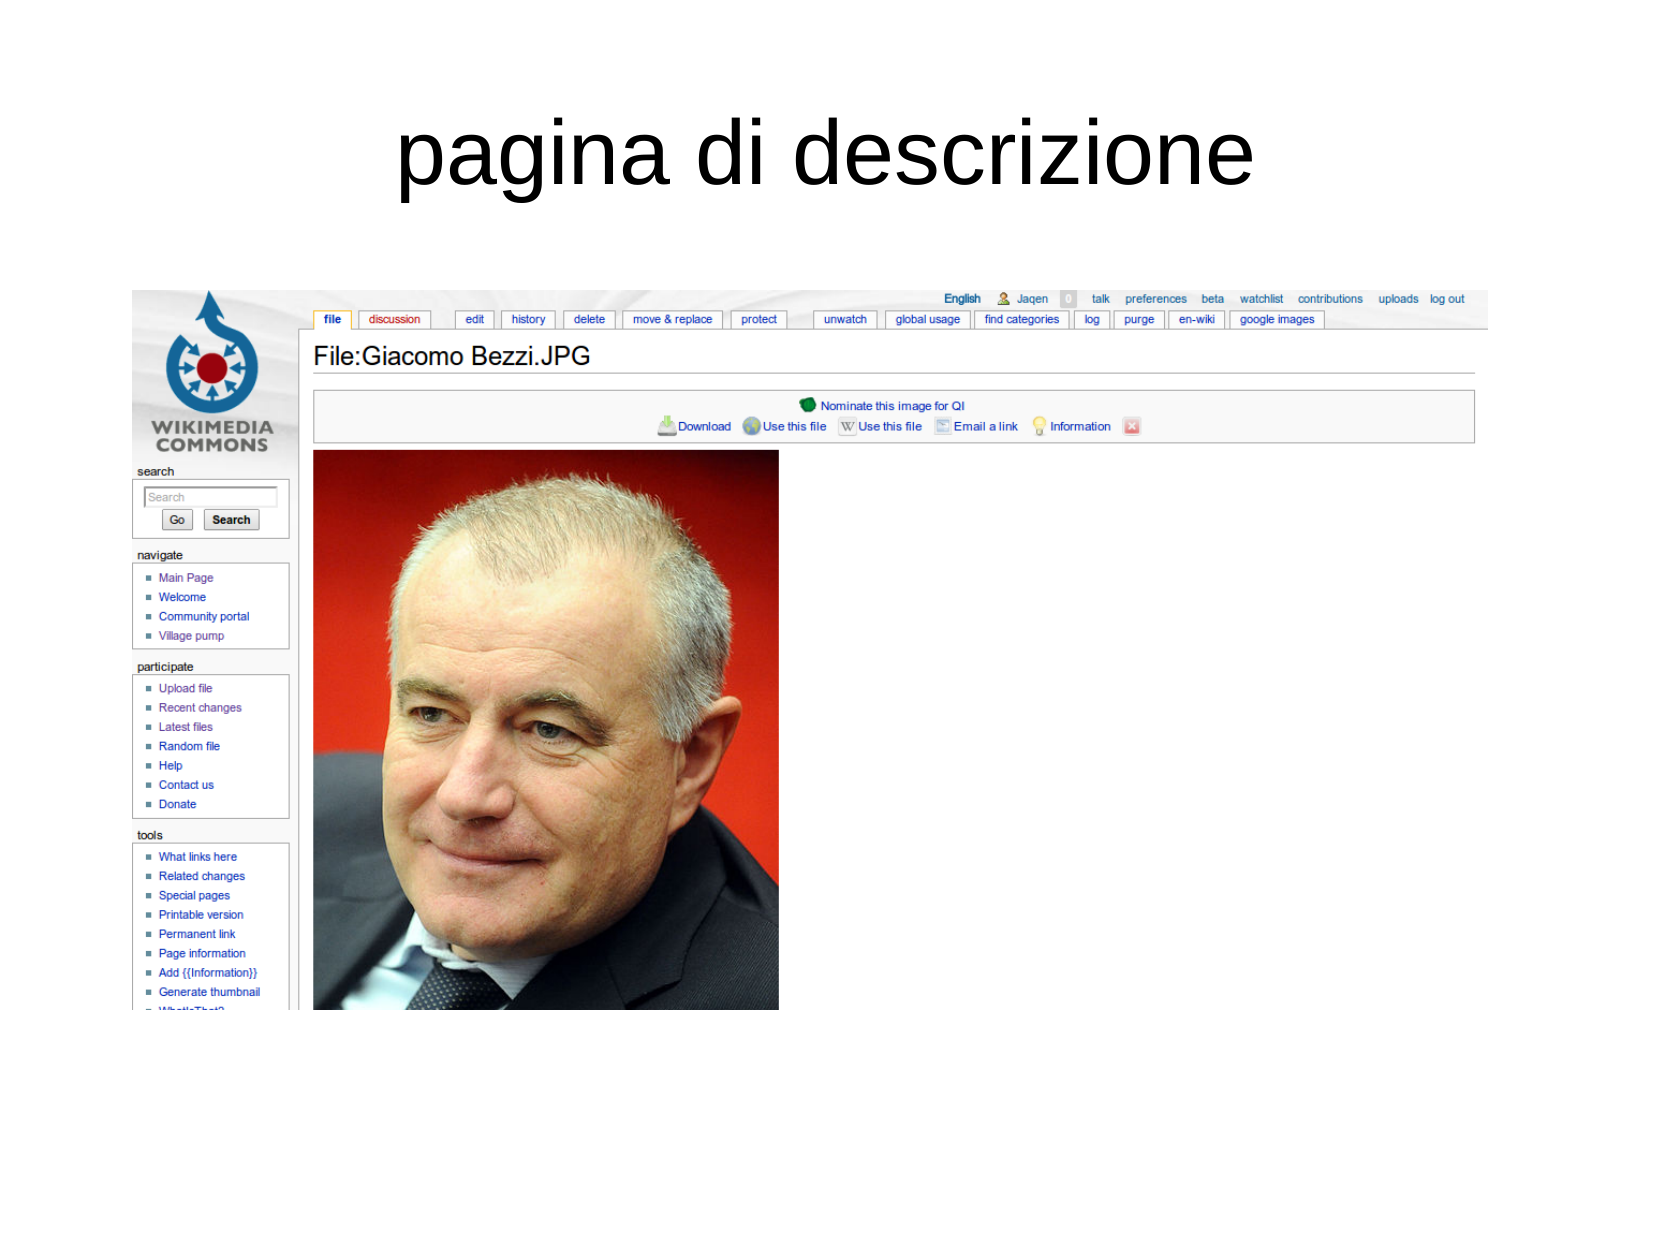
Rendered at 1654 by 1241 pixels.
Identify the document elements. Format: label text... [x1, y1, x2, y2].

title pagina di descrizione [82, 49, 1571, 257]
picture [132, 290, 1488, 1010]
